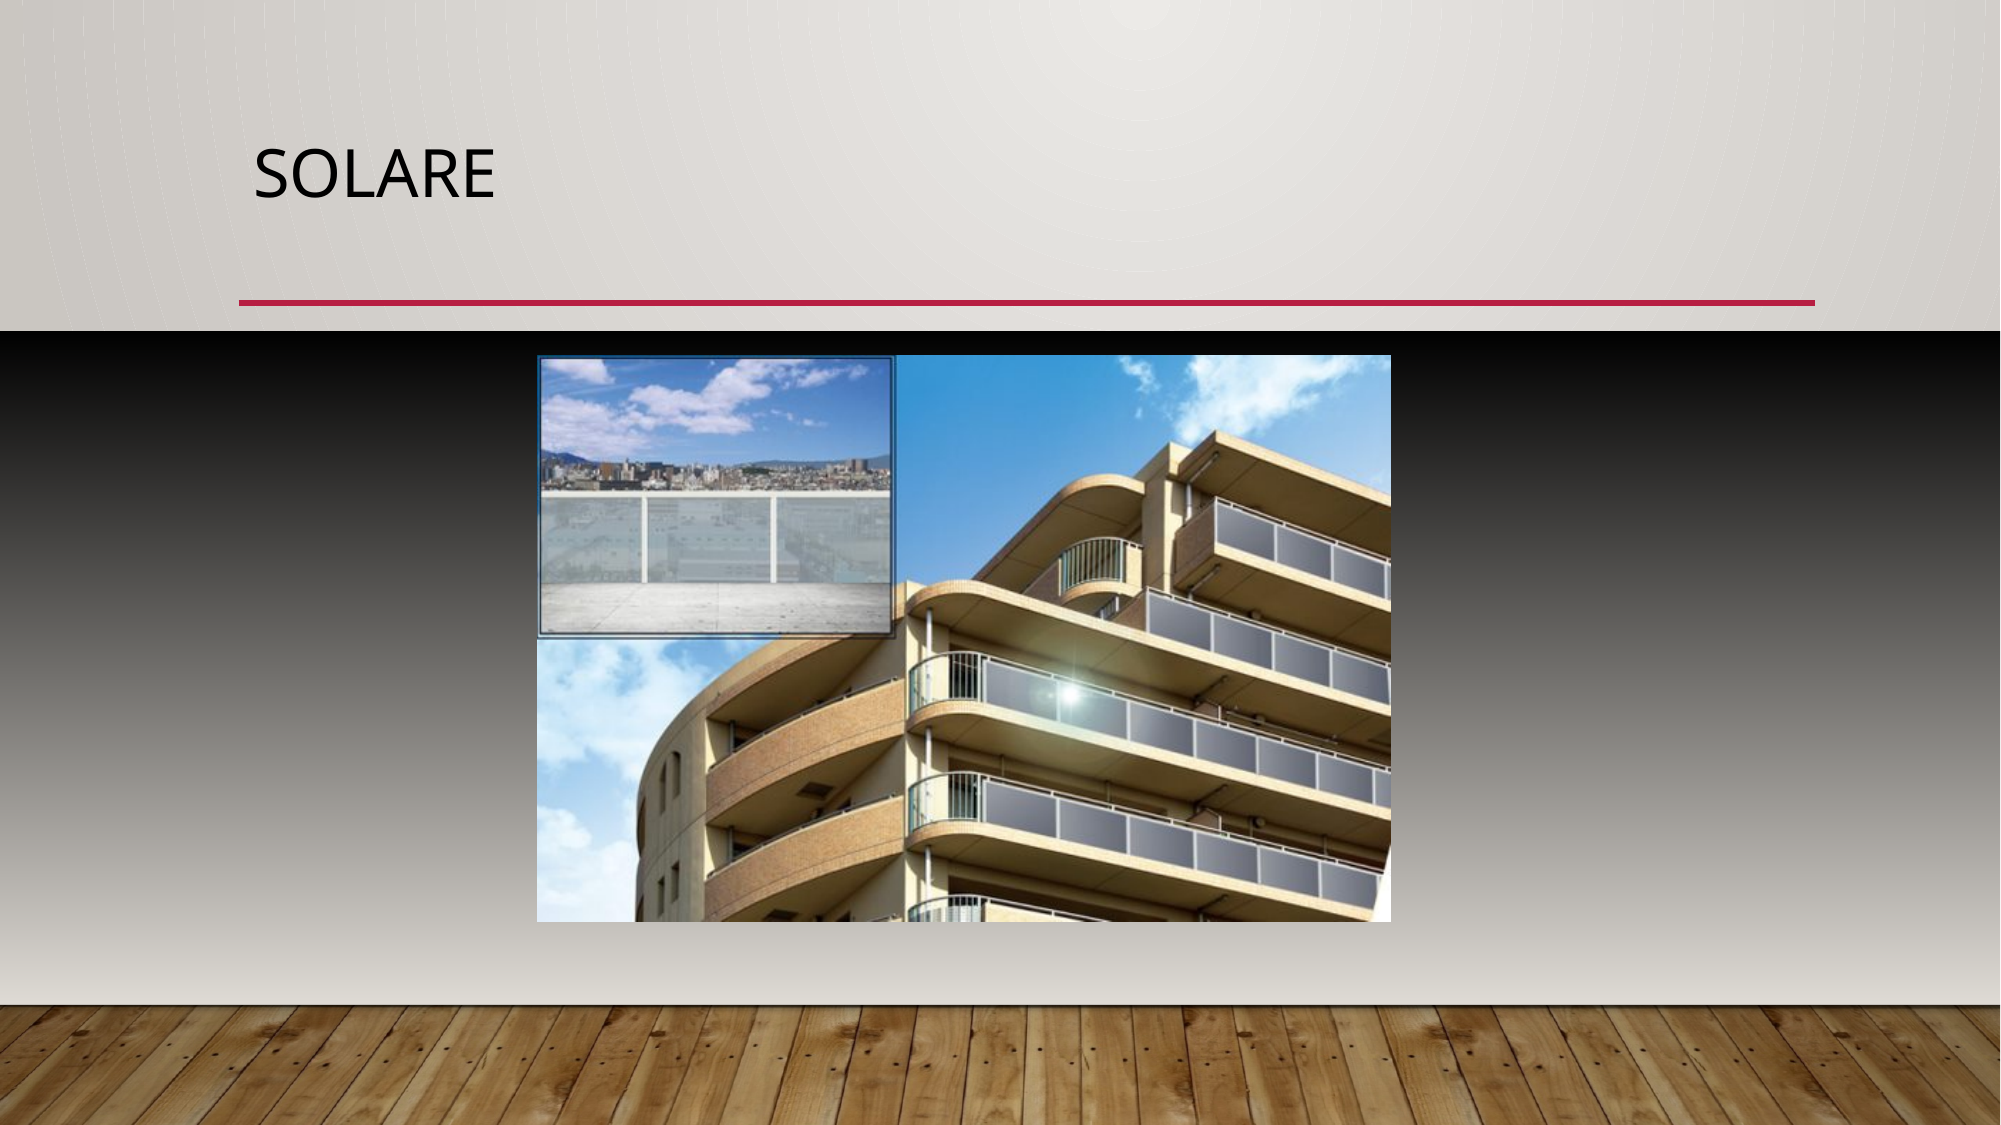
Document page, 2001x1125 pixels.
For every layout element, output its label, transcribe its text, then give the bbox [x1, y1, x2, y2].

picture [537, 355, 1391, 922]
title solare [238, 131, 1814, 305]
